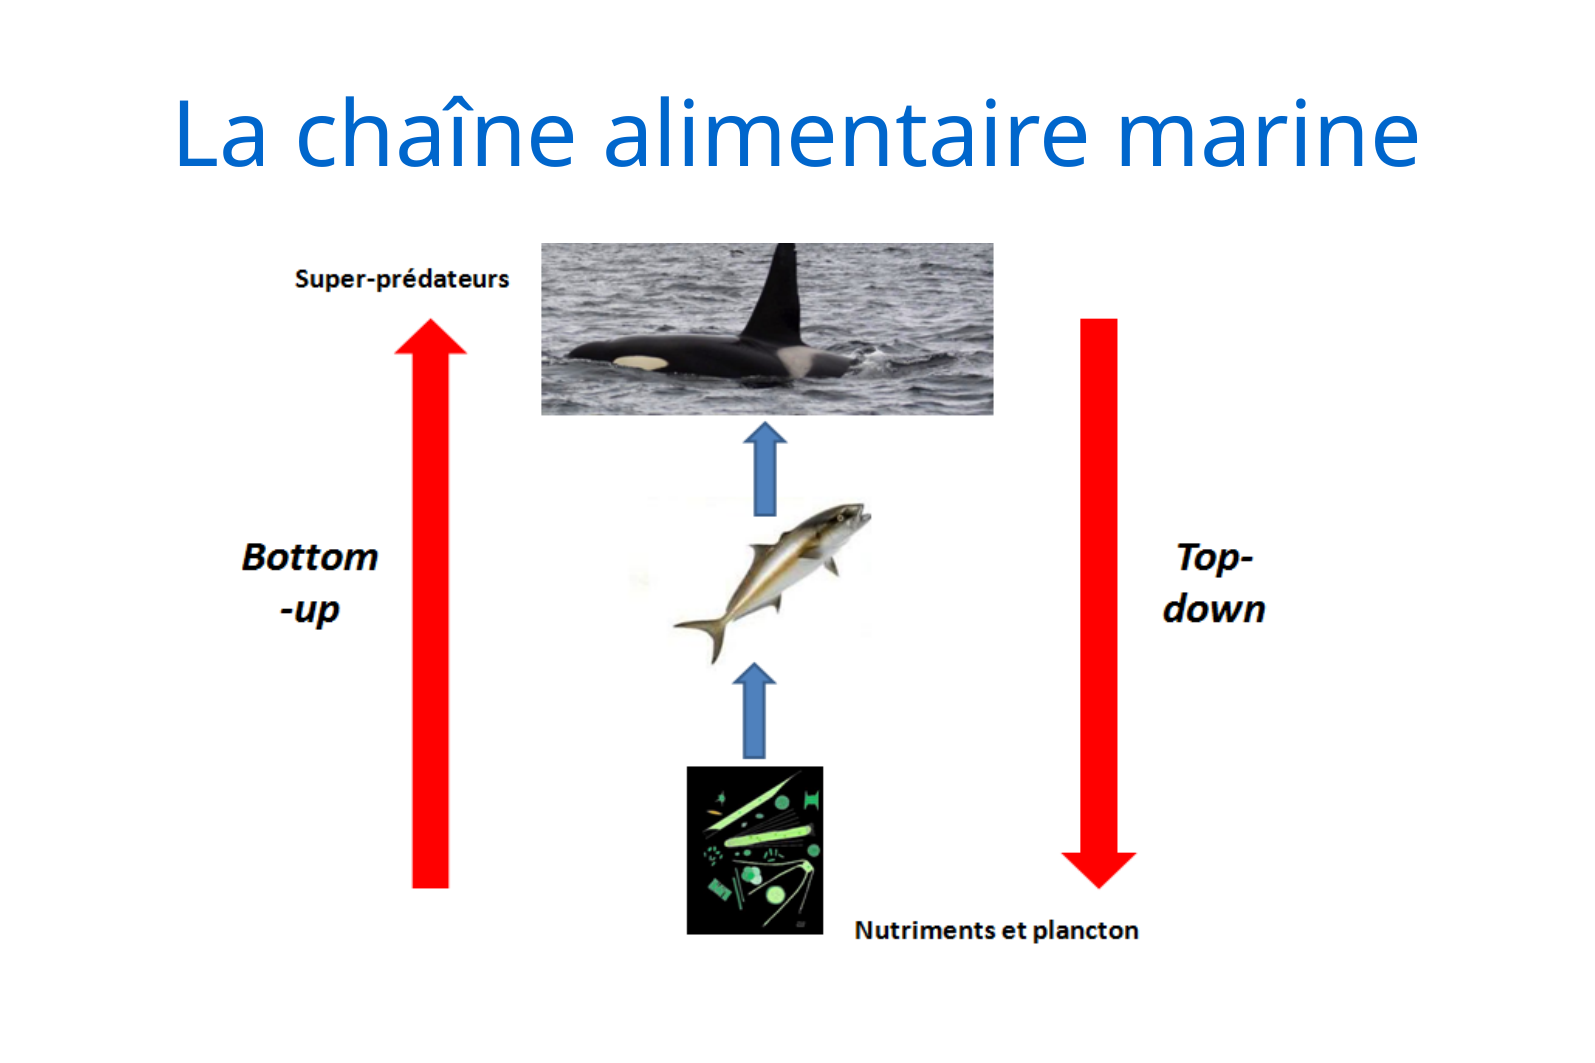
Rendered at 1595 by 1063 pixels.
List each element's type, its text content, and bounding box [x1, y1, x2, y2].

chart [129, 243, 1565, 945]
title La chaîne alimentaire marine [79, 42, 1515, 220]
